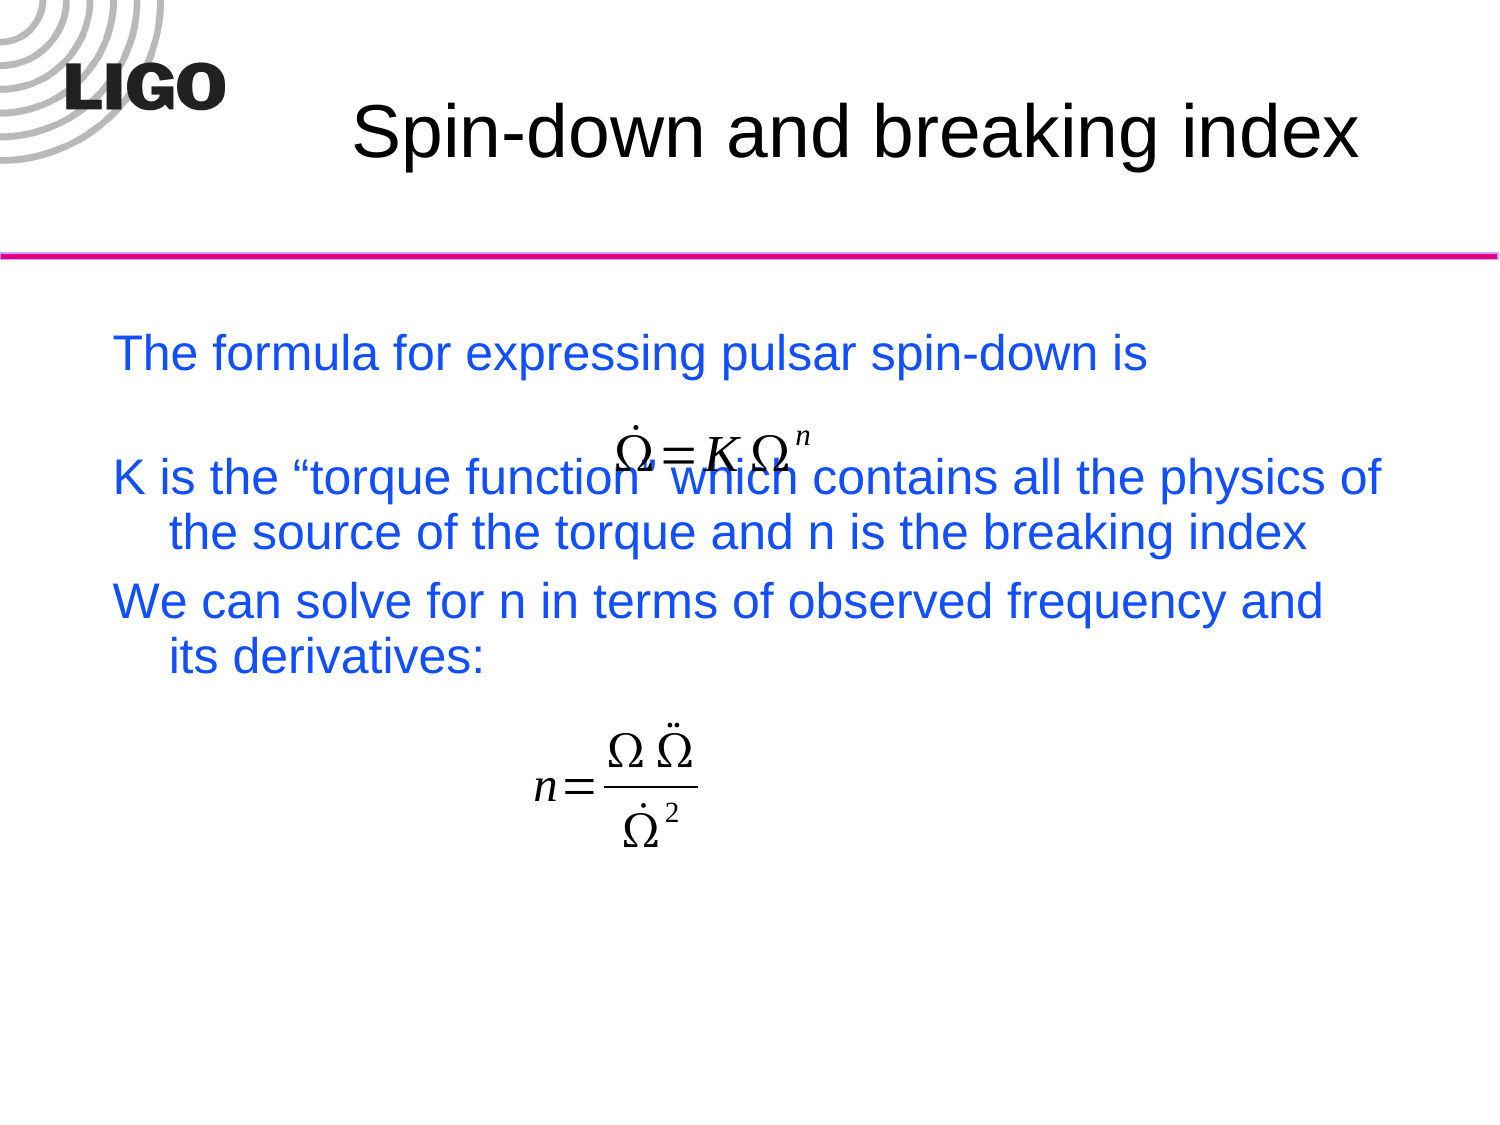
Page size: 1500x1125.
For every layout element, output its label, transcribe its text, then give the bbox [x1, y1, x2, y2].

chart [521, 712, 713, 863]
list The formula for expressing pulsar spin-down is K is the “torque function” which contains all the physics of the source of the torque and n is the breaking index We can solve for n in terms of observed frequency and its derivatives: [112, 324, 1388, 1001]
title Spin-down and breaking index [262, 37, 1450, 225]
chart [600, 410, 824, 488]
